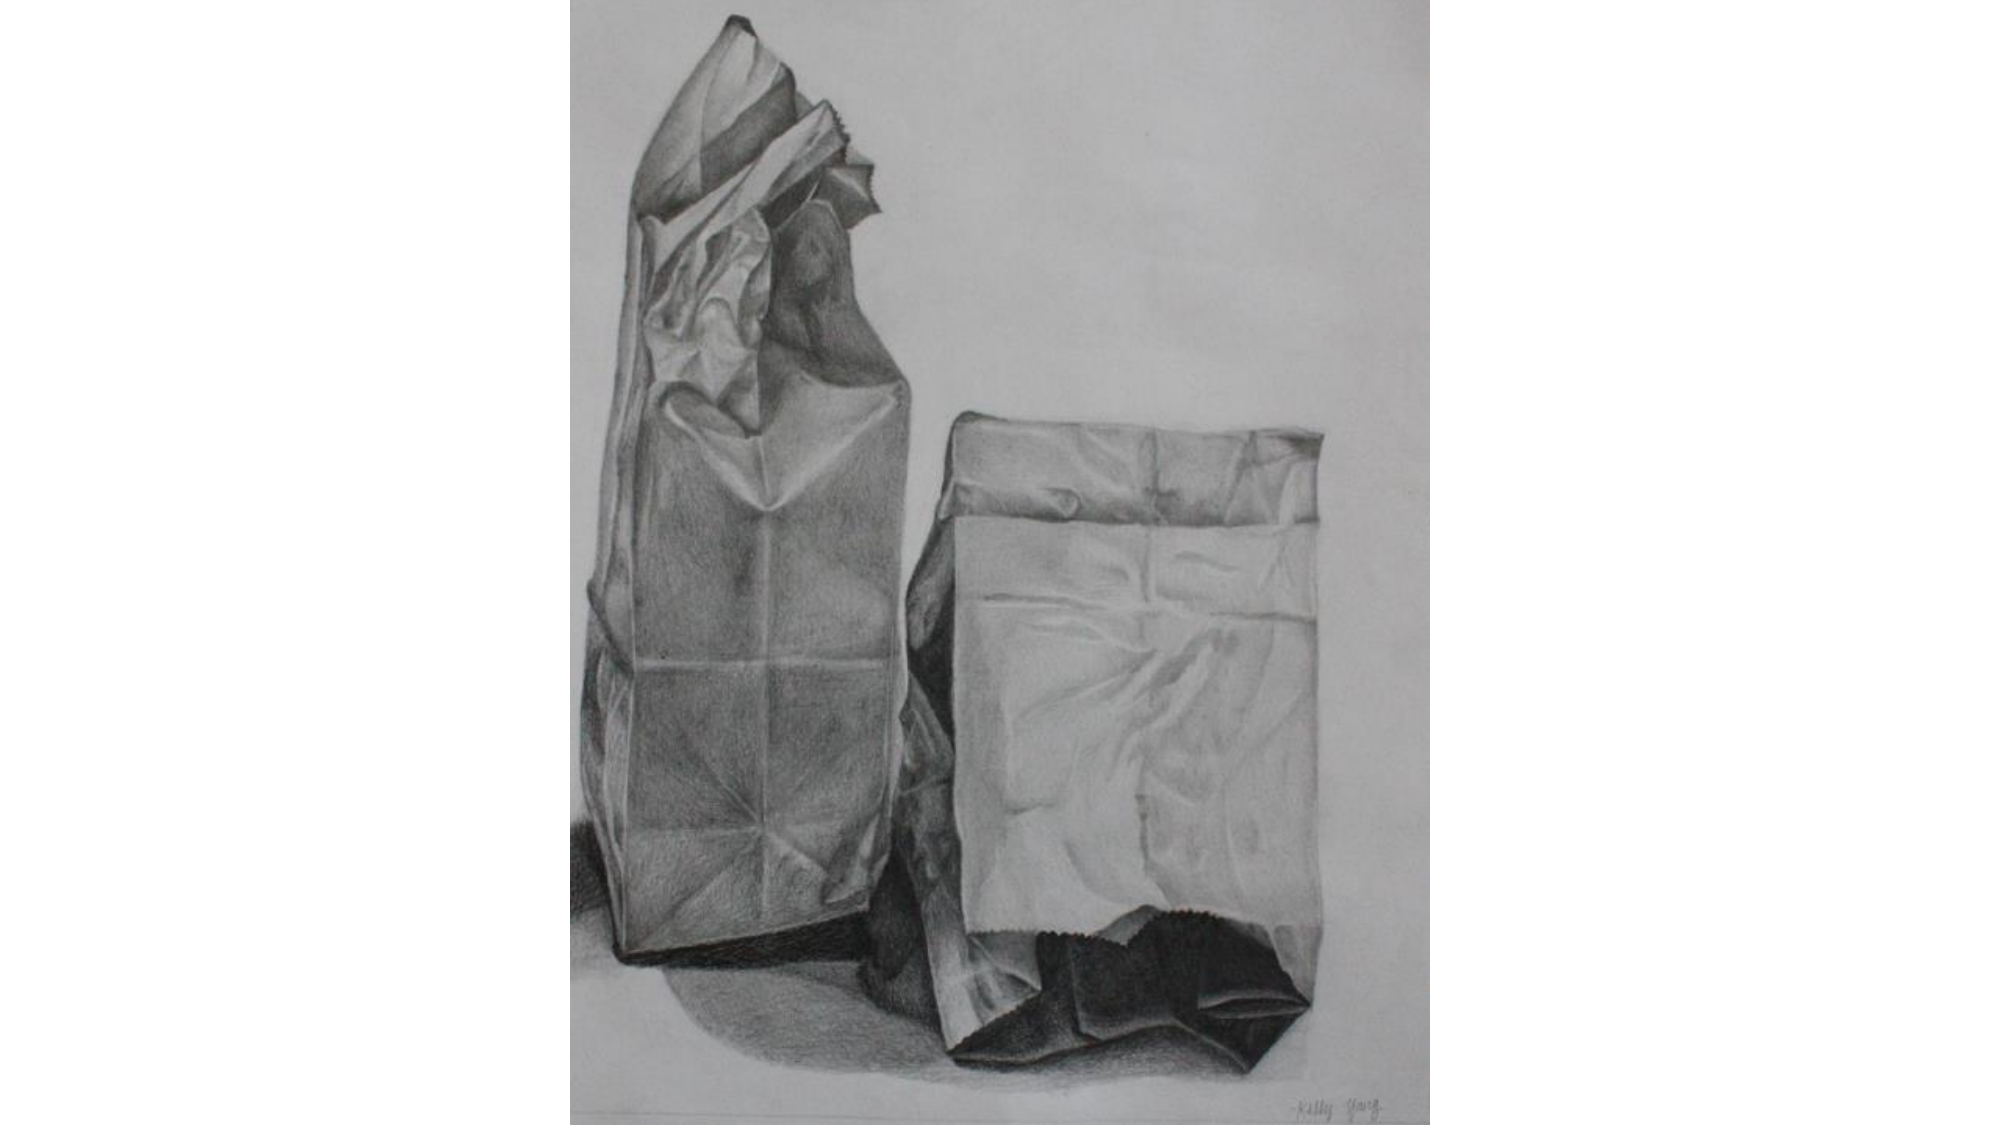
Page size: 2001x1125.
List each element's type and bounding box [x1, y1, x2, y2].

picture [570, 0, 1430, 1125]
